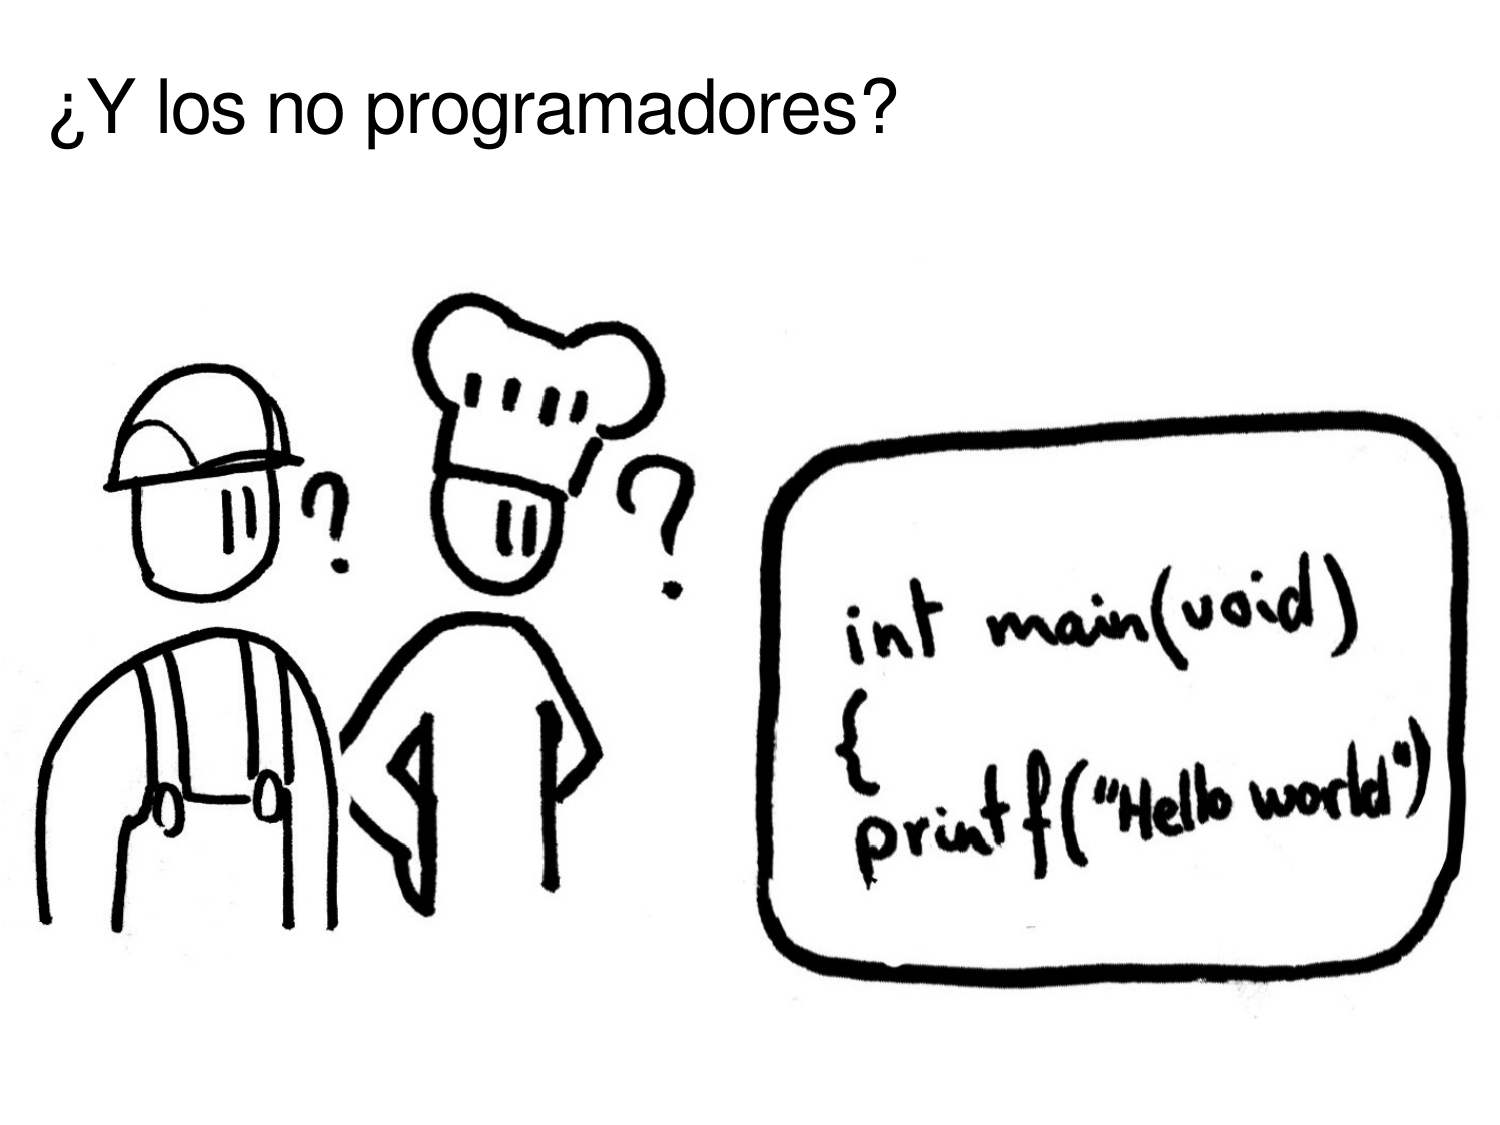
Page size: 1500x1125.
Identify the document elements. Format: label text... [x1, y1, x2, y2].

text_box ¿Y los no programadores? [30, 50, 1471, 173]
picture [0, 259, 1500, 1019]
